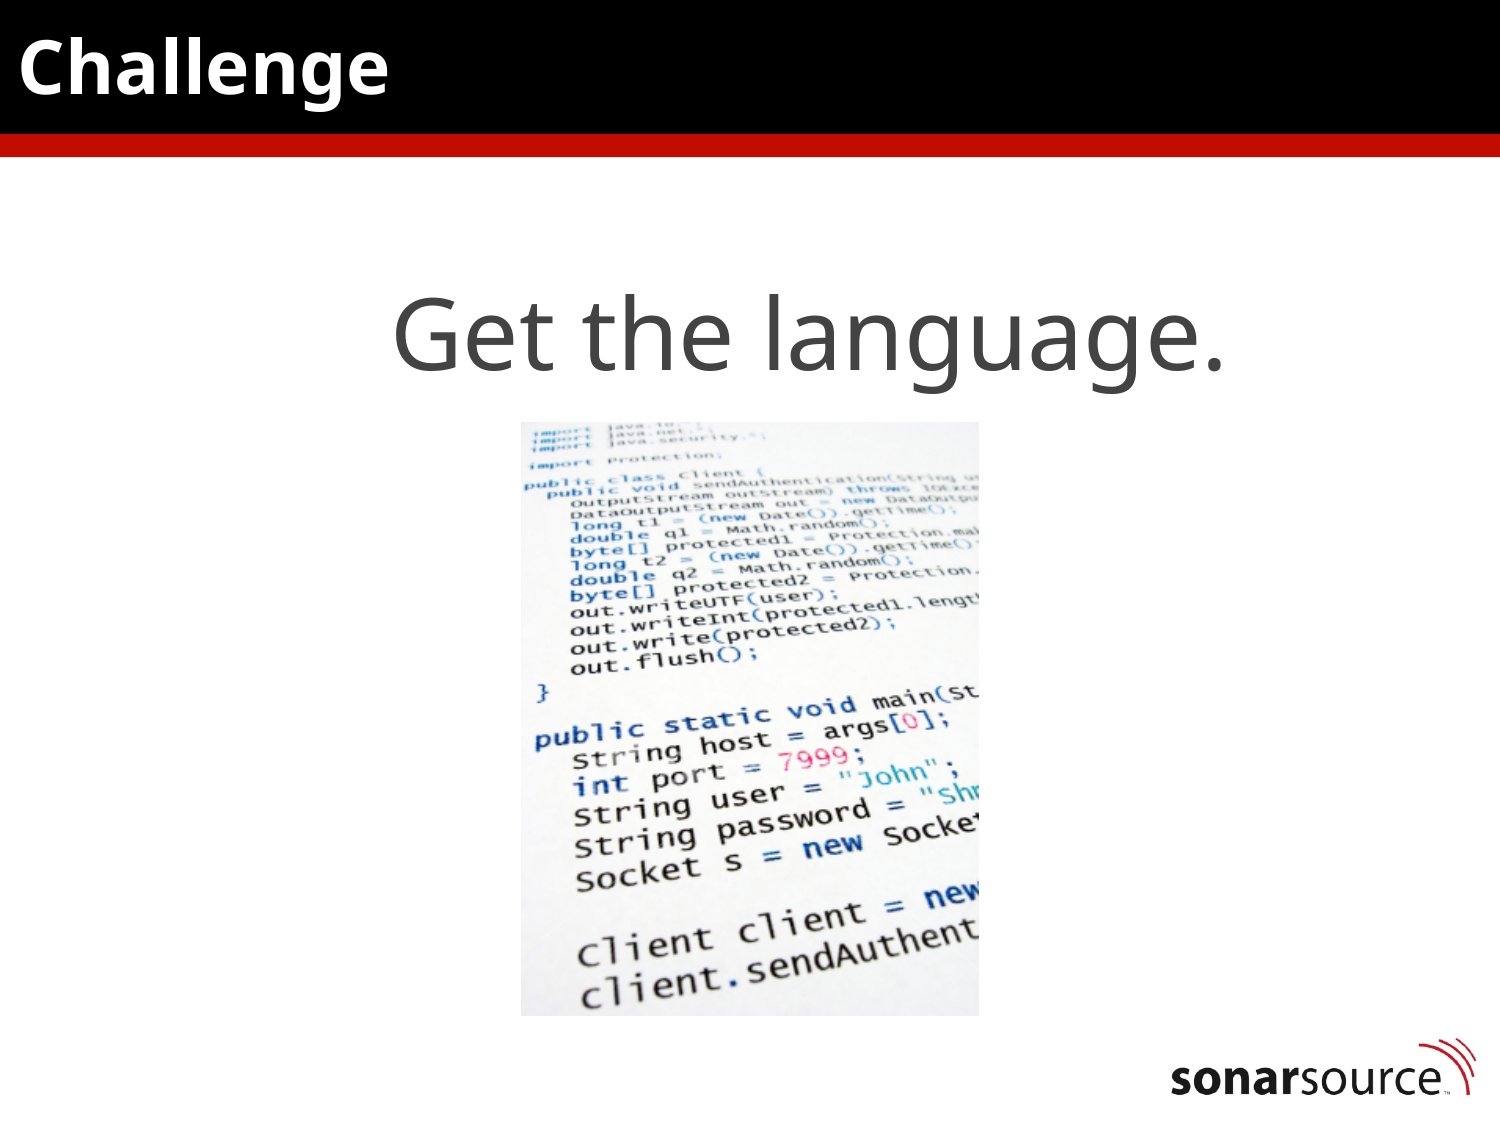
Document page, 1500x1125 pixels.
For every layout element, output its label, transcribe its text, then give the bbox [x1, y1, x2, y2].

text_box Get the language. [74, 237, 1425, 1053]
text_box Challenge [18, 6, 1465, 123]
picture [1167, 1033, 1480, 1099]
